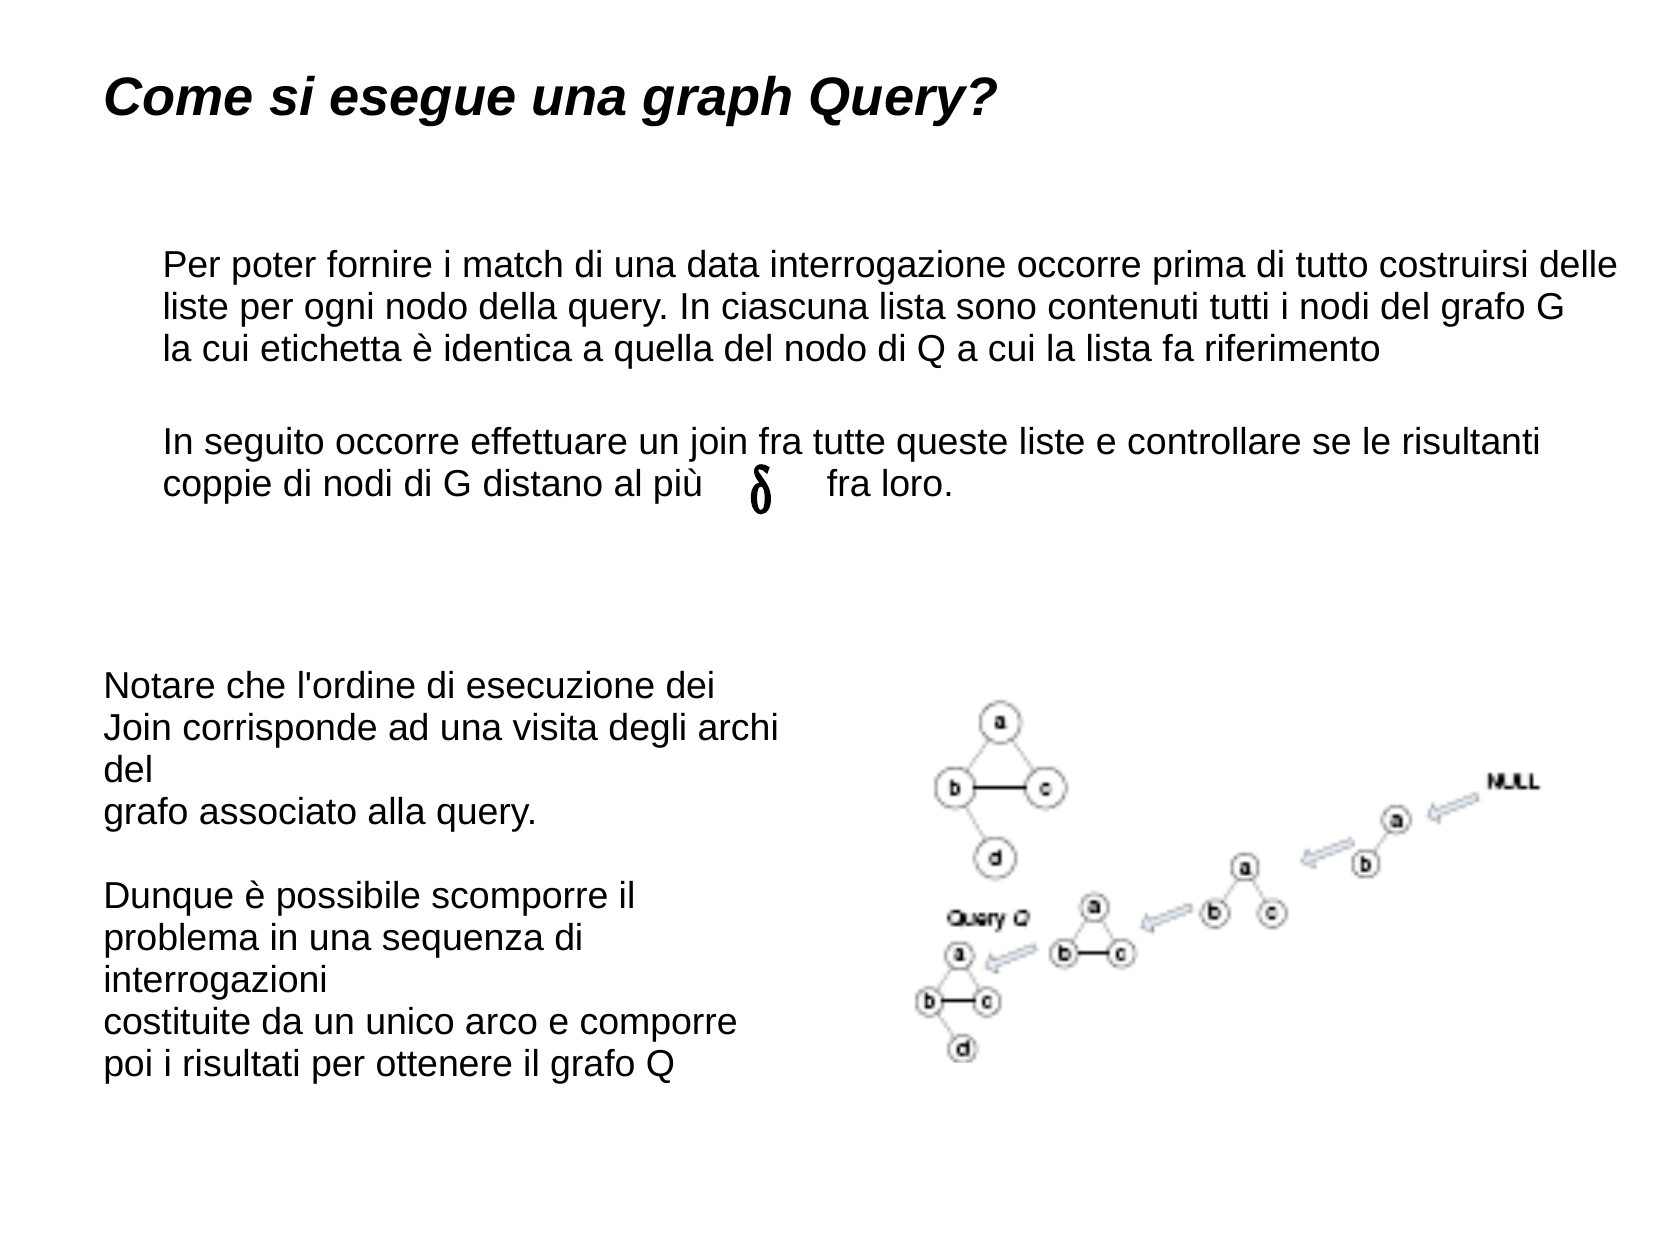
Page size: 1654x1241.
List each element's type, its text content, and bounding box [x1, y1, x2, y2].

text_box Per poter fornire i match di una data interrogazione occorre prima di tutto costruirsi delle liste per ogni nodo della query. In ciascuna lista sono contenuti tutti i nodi del grafo G la cui etichetta è identica a quella del nodo di Q a cui la lista fa riferimento [147, 236, 1634, 378]
text_box In seguito occorre effettuare un join fra tutte queste liste e controllare se le risultanti coppie di nodi di G distano al più fra loro. [147, 413, 1557, 513]
picture [856, 679, 1595, 1063]
chart [738, 450, 785, 532]
text_box Notare che l'ordine di esecuzione dei Join corrisponde ad una visita degli archi del grafo associato alla query. Dunque è possibile scomporre il problema in una sequenza di interrogazioni costituite da un unico arco e comporre poi i risultati per ottenere il grafo Q [88, 657, 798, 1093]
text_box Come si esegue una graph Query? [88, 59, 1015, 136]
